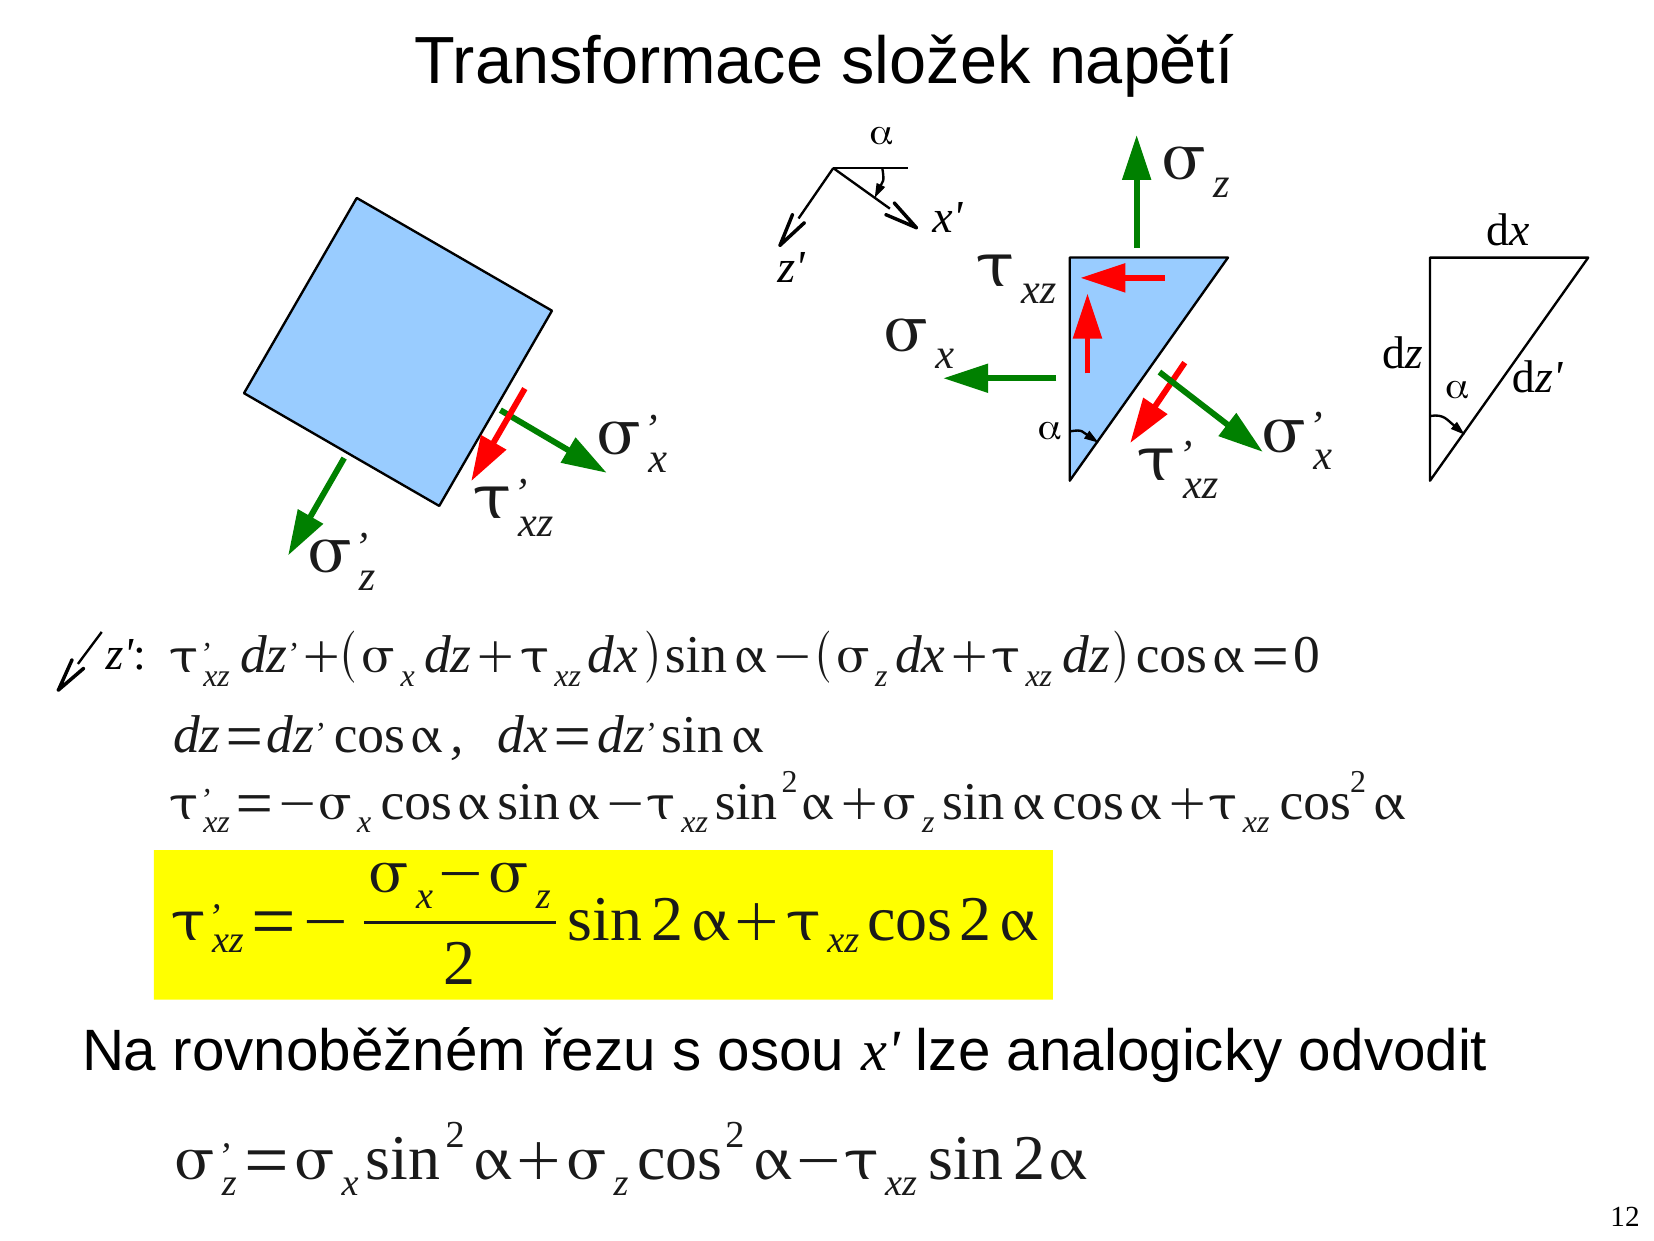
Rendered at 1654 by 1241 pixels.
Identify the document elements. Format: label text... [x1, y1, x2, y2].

text_box a [1430, 364, 1496, 429]
chart [447, 383, 685, 547]
text_box Na rovnoběžném řezu s osou x' lze analogicky odvodit [67, 1010, 1503, 1099]
text_box x' [917, 184, 1027, 269]
text_box a [1023, 405, 1089, 470]
text_box [1069, 470, 1078, 481]
chart [150, 1115, 1105, 1205]
text_box z': [90, 621, 149, 706]
text_box dz [1367, 320, 1438, 392]
text_box dz' [1497, 344, 1578, 415]
title Transformace složek napětí [37, 8, 1613, 113]
chart [279, 502, 393, 601]
text_box z' [762, 234, 871, 319]
text_box a [854, 111, 920, 176]
text_box [1089, 441, 1097, 454]
chart [1133, 117, 1247, 207]
text_box [1069, 257, 1228, 441]
text_box [244, 197, 552, 506]
chart [148, 619, 1418, 997]
chart [1112, 381, 1350, 509]
chart [855, 224, 1075, 378]
text_box dx [1471, 196, 1545, 268]
